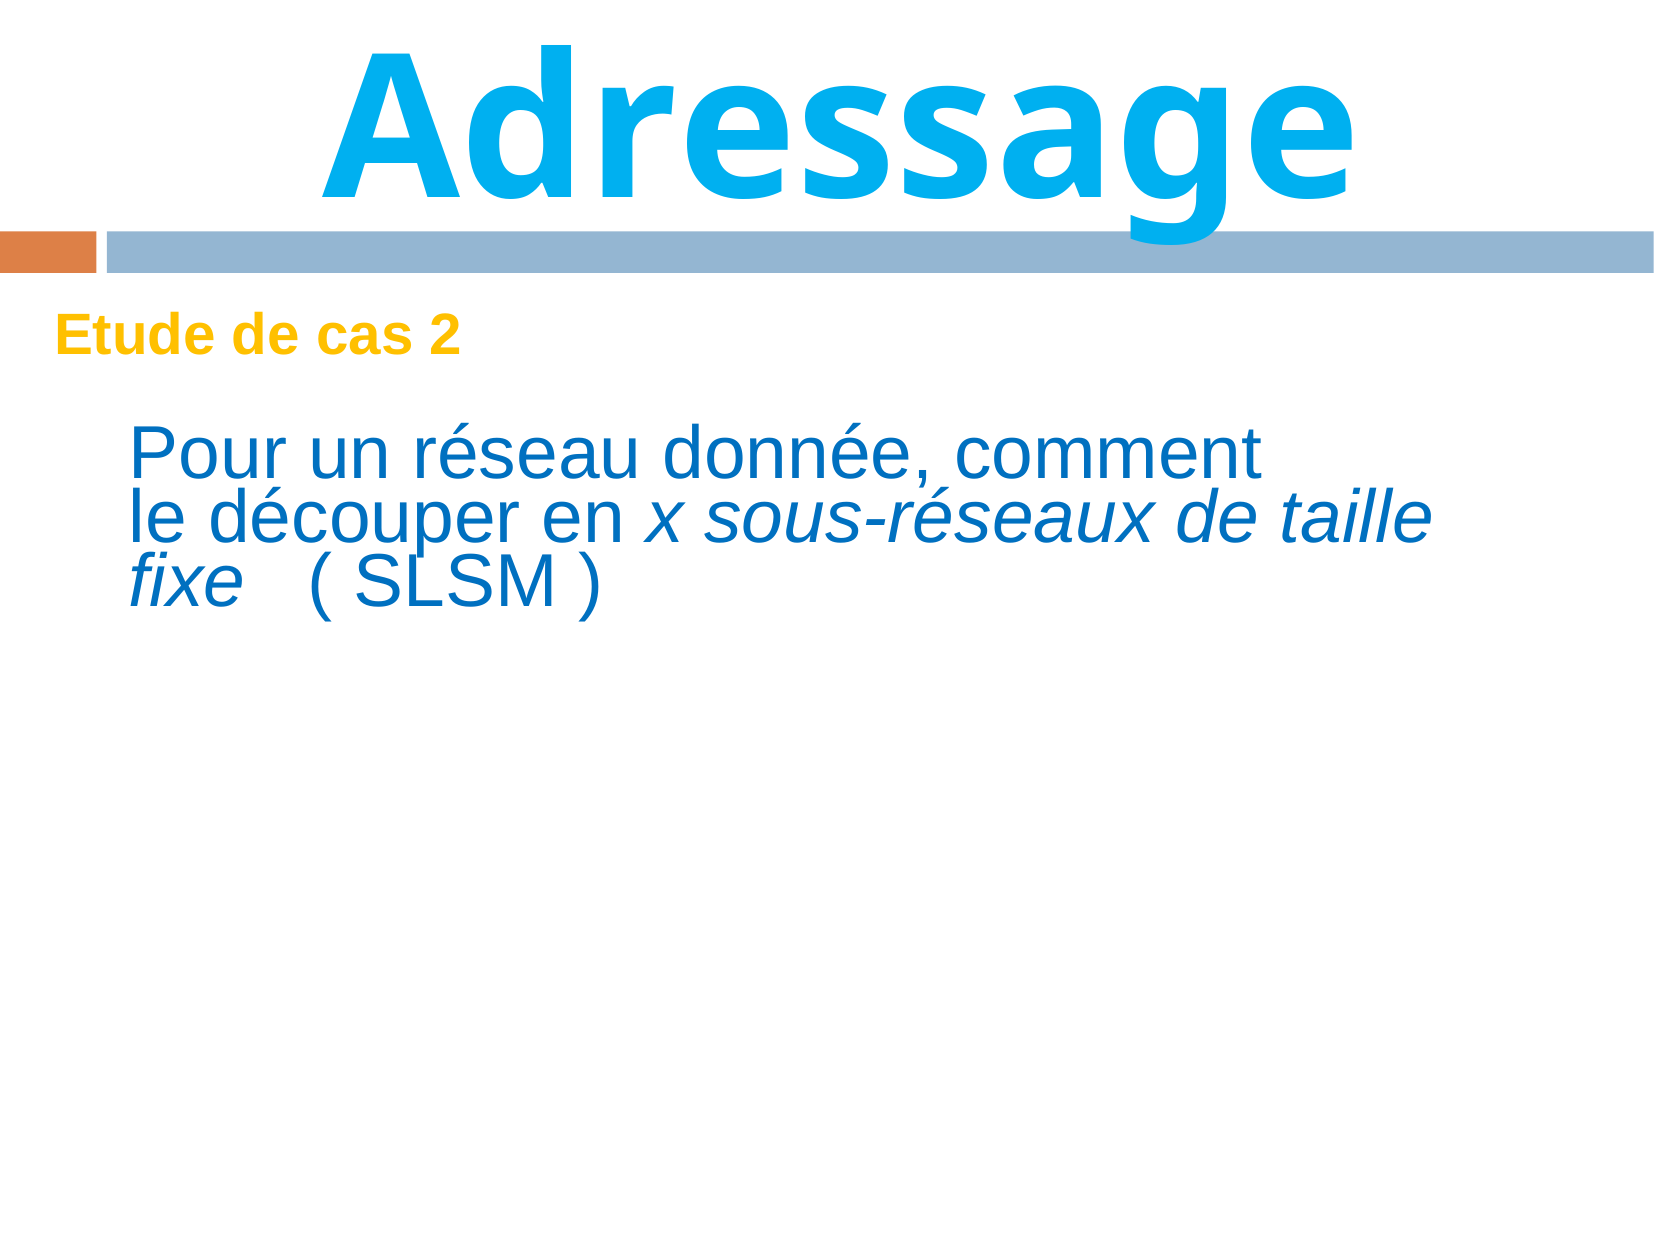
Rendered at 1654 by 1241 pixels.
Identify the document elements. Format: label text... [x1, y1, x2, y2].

text_box Etude de cas 2 [39, 307, 1654, 373]
text_box Adressage [123, 41, 1530, 249]
text_box Pour un réseau donnée, comment le découper en x sous-réseaux de taille fixe ( SLSM ) [114, 420, 1502, 628]
